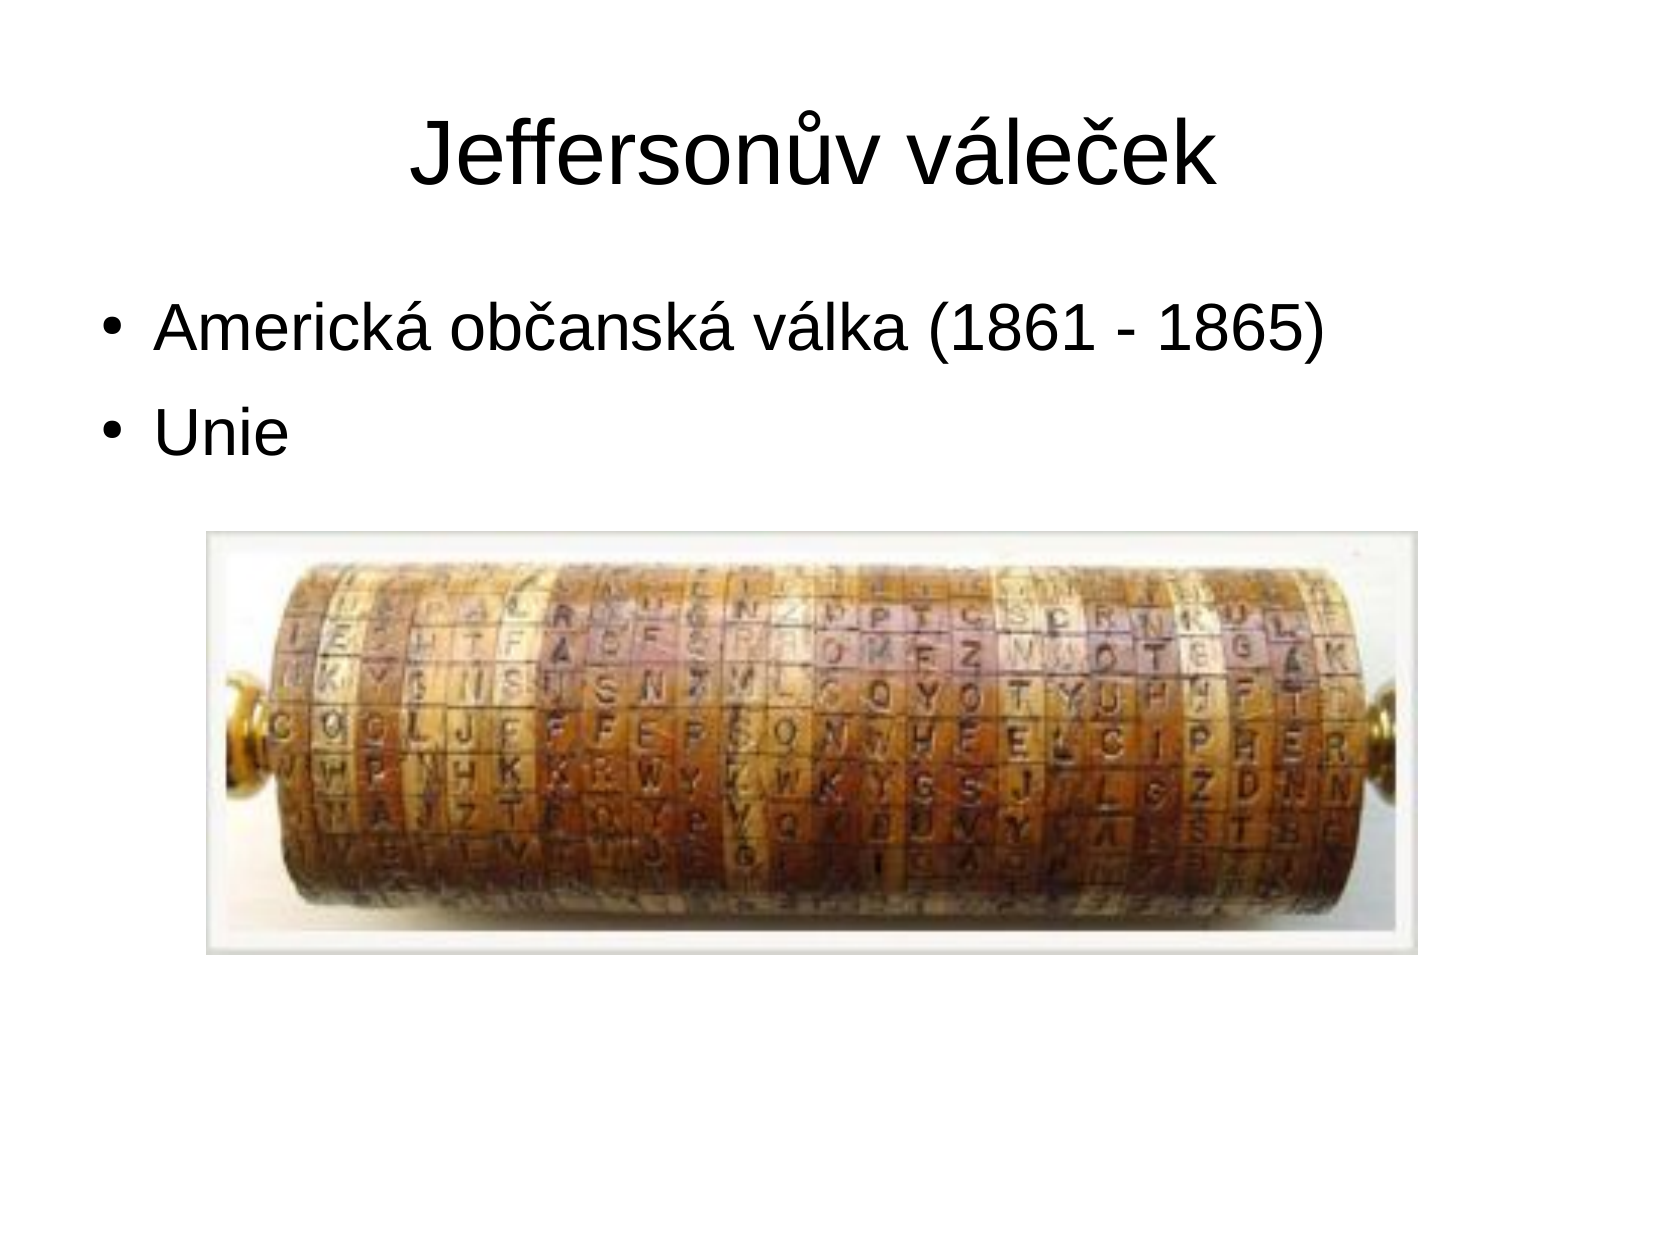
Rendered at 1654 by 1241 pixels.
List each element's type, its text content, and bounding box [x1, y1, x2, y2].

title Jeffersonův váleček [82, 56, 1571, 250]
list Americká občanská válka (1861 - 1865) Unie [82, 290, 1571, 1094]
picture [206, 531, 1418, 955]
